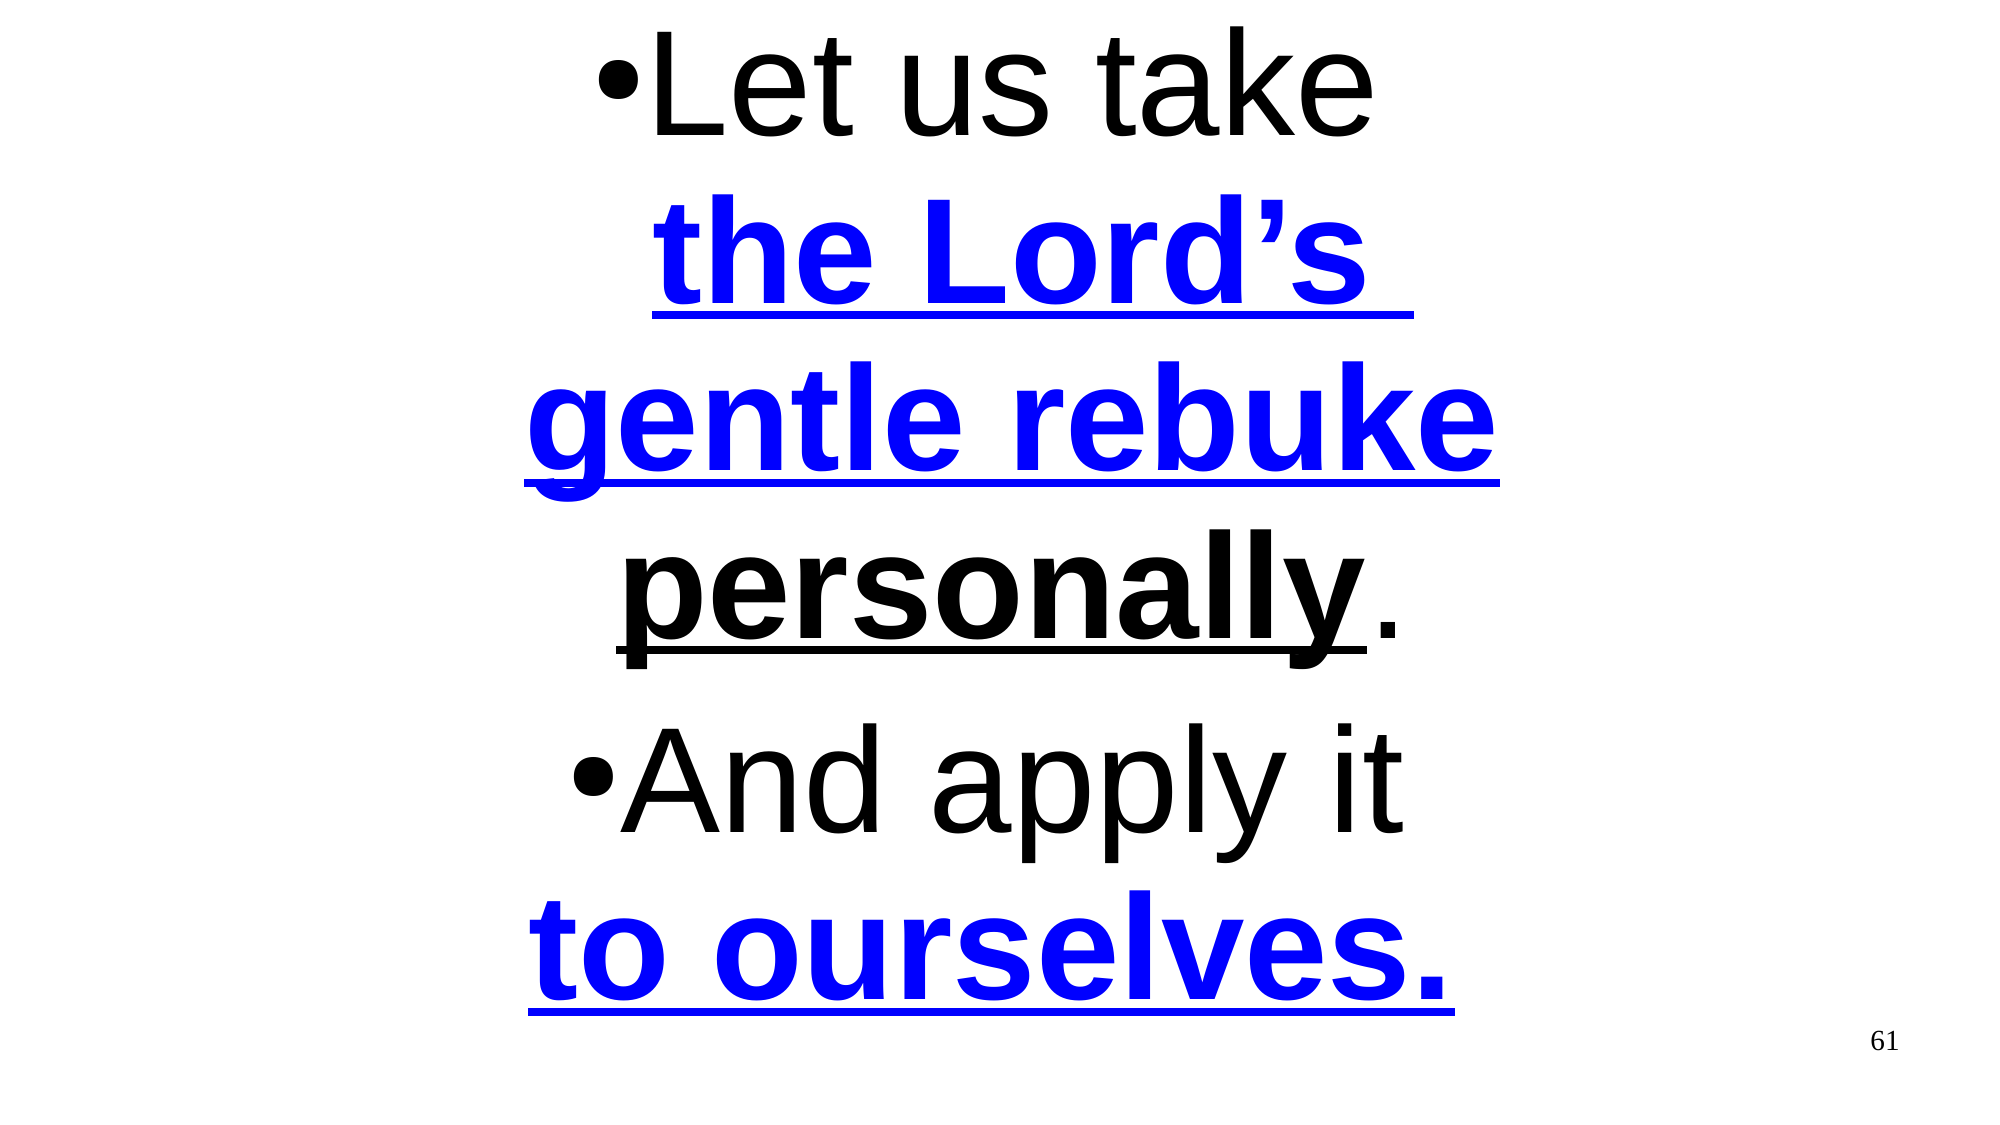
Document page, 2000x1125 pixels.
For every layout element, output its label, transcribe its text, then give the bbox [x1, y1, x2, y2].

list Let us take the Lord’s gentle rebuke personally. And apply it to ourselves. [0, 0, 1996, 1123]
